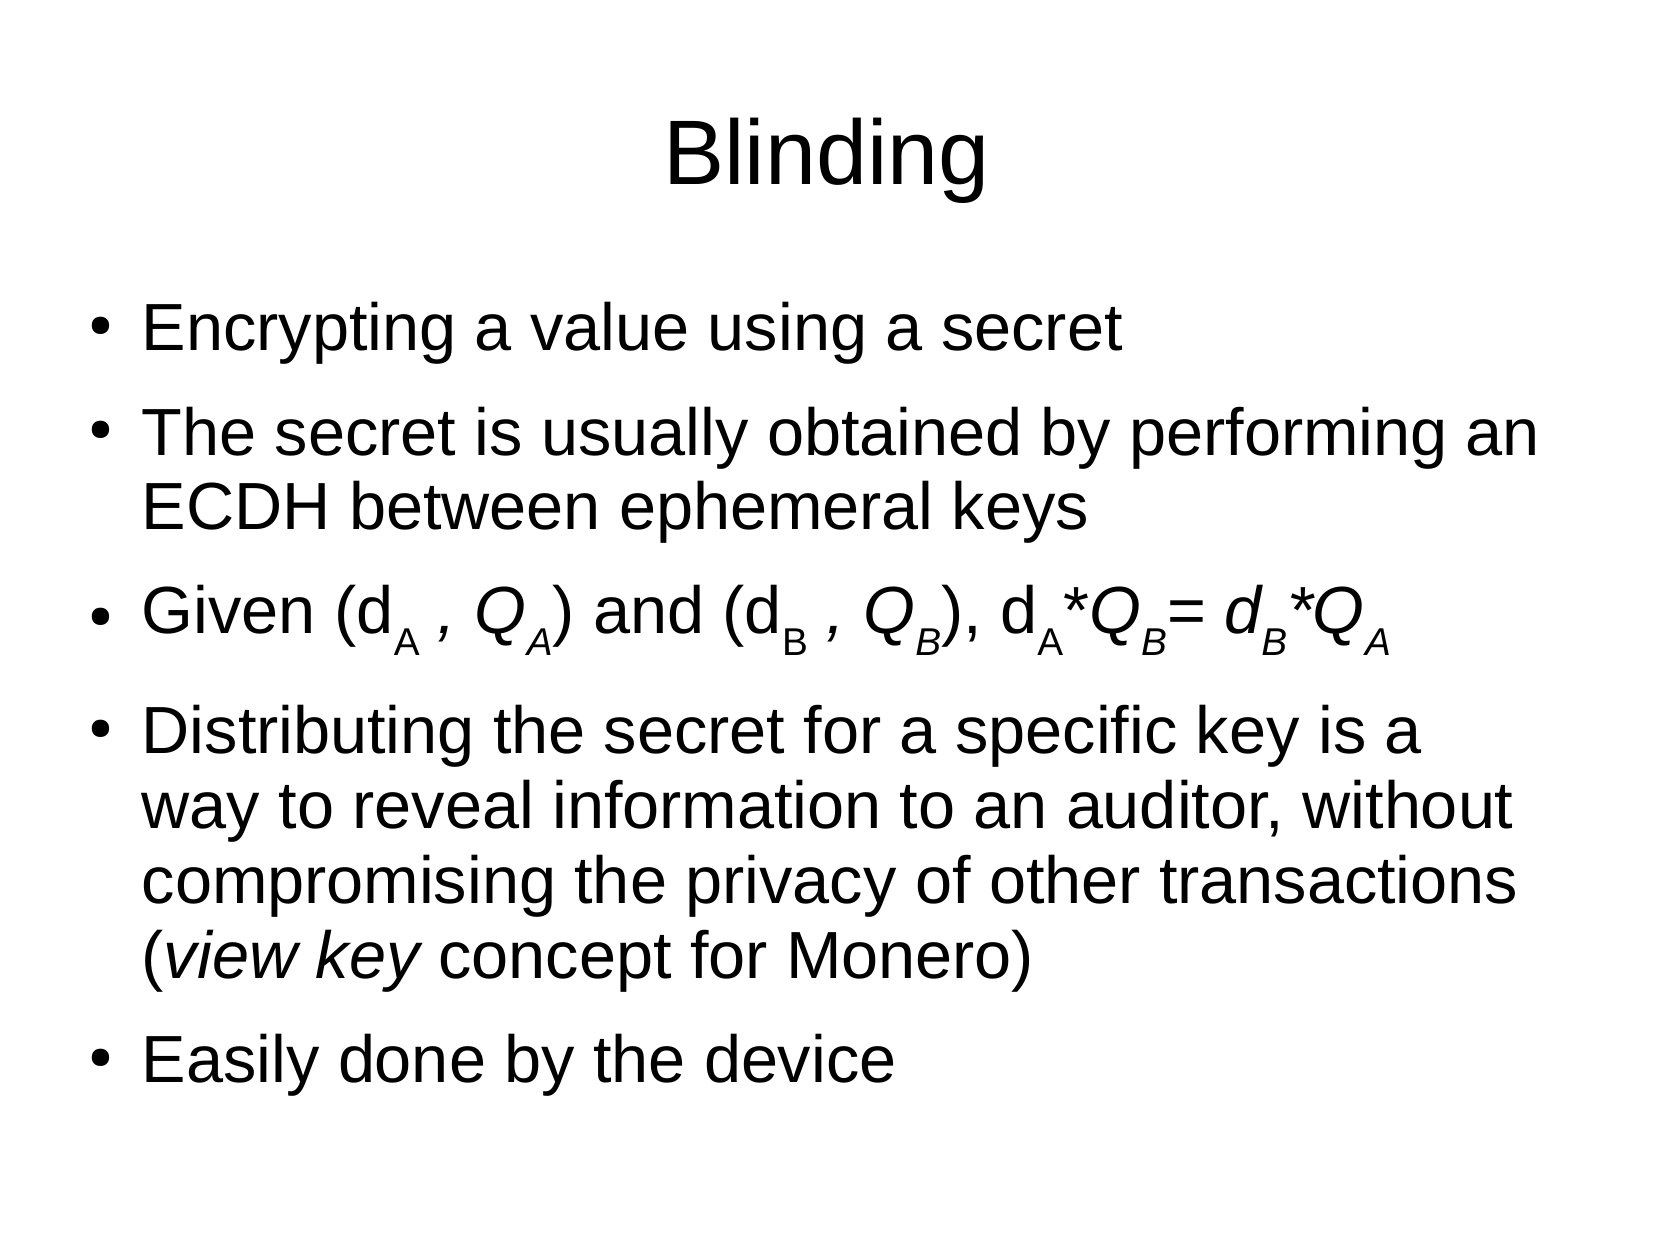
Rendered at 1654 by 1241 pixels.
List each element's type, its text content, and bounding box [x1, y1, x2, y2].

list Encrypting a value using a secret The secret is usually obtained by performing an ECDH between ephemeral keys Given (dA , QA) and (dB , QB), dA*QB= dB*QA Distributing the secret for a specific key is a way to reveal information to an auditor, without compromising the privacy of other transactions (view key concept for Monero) Easily done by the device [70, 290, 1559, 1109]
title Blinding [82, 49, 1571, 257]
